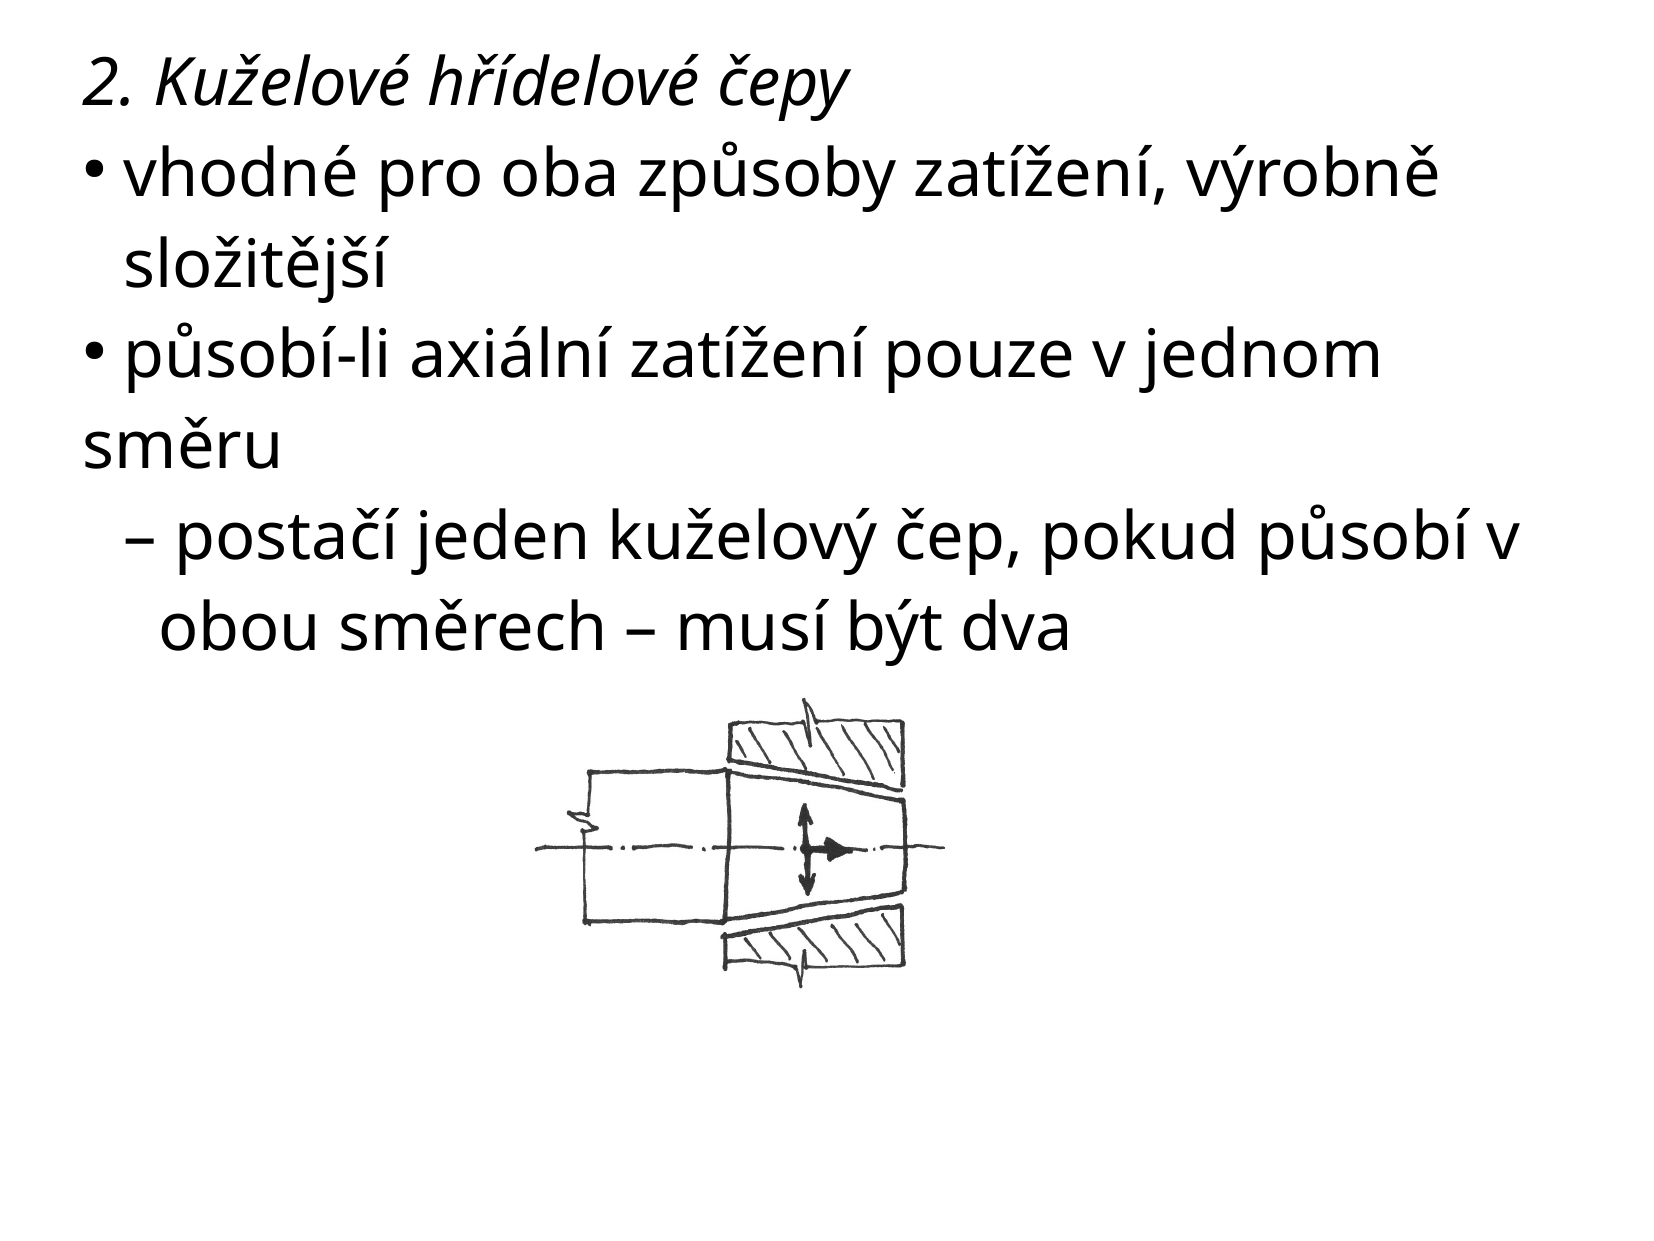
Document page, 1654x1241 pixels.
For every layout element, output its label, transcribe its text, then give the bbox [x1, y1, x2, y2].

subtitle 2. Kuželové hřídelové čepy vhodné pro oba způsoby zatížení, výrobně složitější působí-li axiální zatížení pouze v jednom směru – postačí jeden kuželový čep, pokud působí v obou směrech – musí být dva [82, 56, 1571, 1102]
picture [522, 684, 945, 1004]
